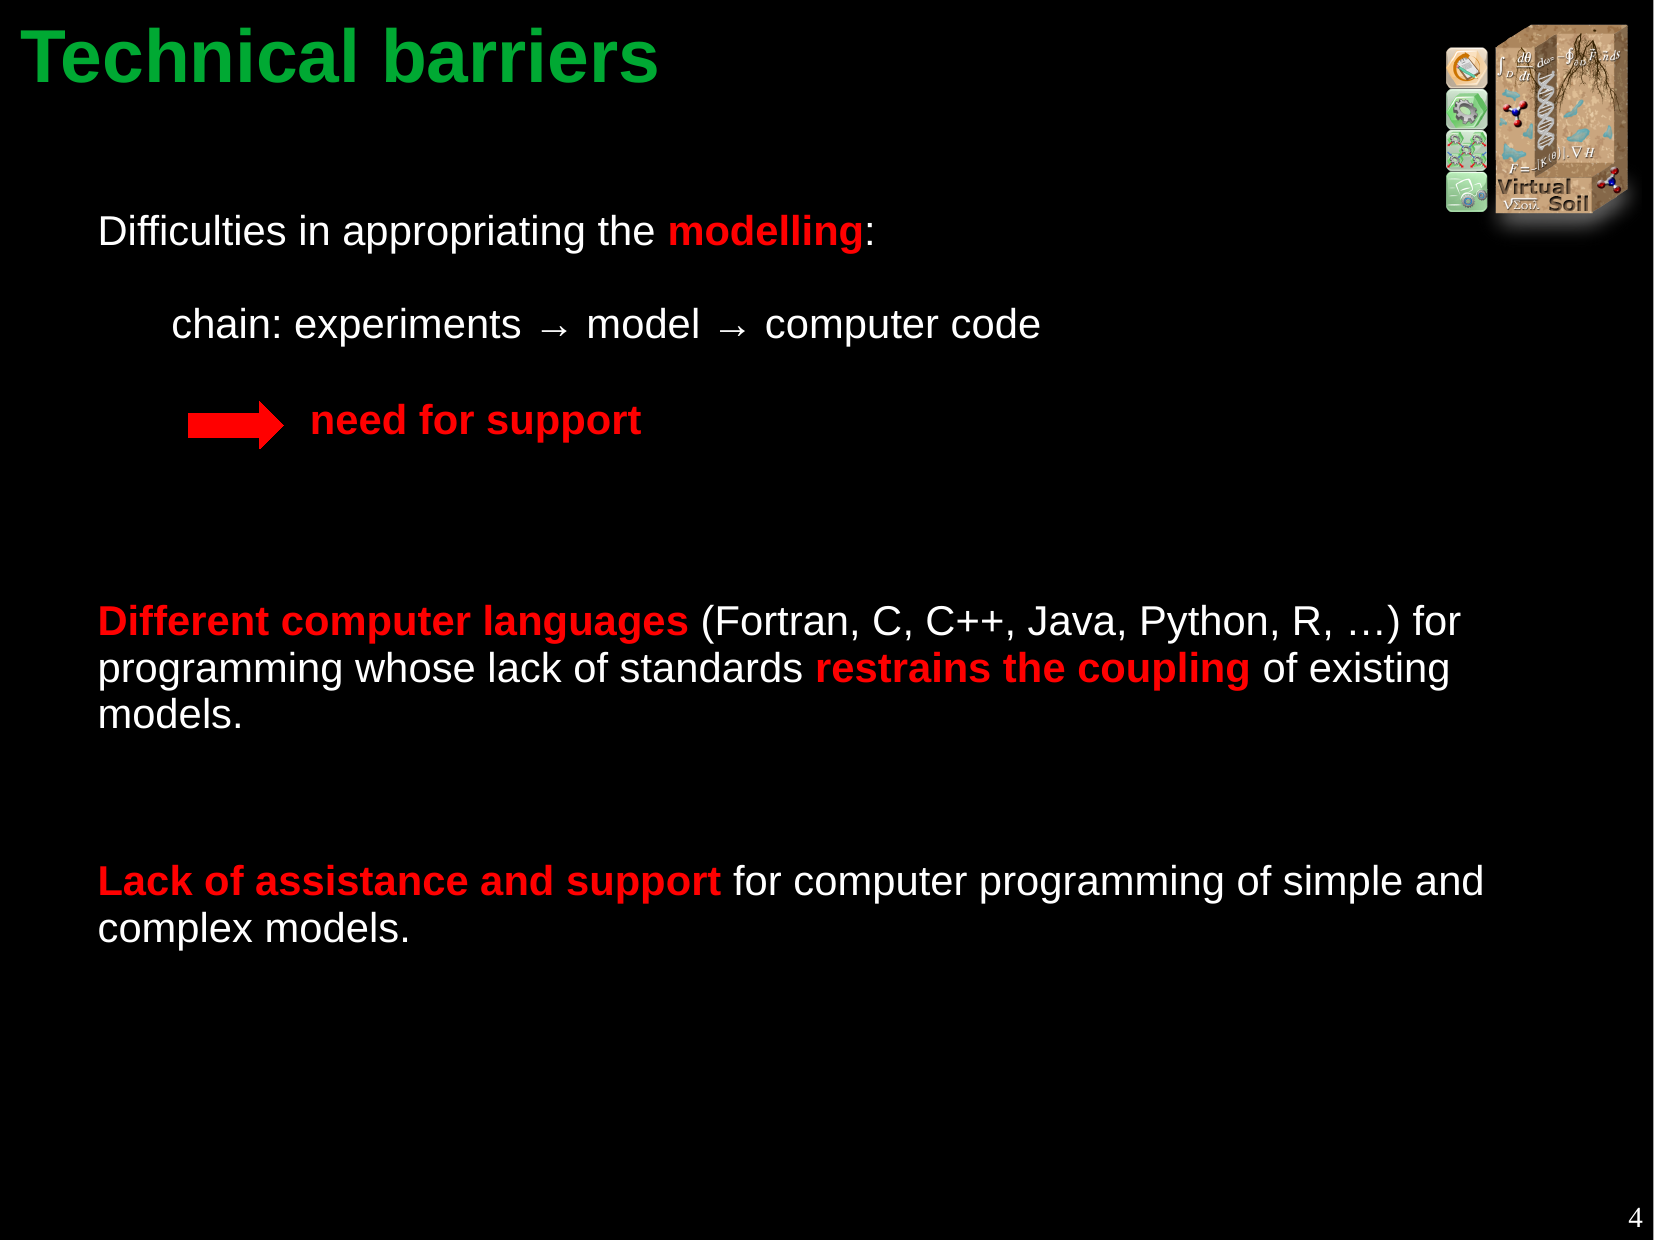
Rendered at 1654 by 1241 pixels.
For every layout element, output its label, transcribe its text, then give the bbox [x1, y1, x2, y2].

text_box [188, 401, 284, 449]
text_box Technical barriers [5, 7, 1276, 107]
text_box Different computer languages (Fortran, C, C++, Java, Python, R, …) for programming whose lack of standards restrains the coupling of existing models. [82, 590, 1607, 745]
text_box Lack of assistance and support for computer programming of simple and complex models. [82, 850, 1607, 992]
picture [1409, 0, 1642, 260]
text_box need for support [295, 389, 727, 461]
text_box Difficulties in appropriating the modelling: chain: experiments → model → computer code [82, 200, 1323, 356]
